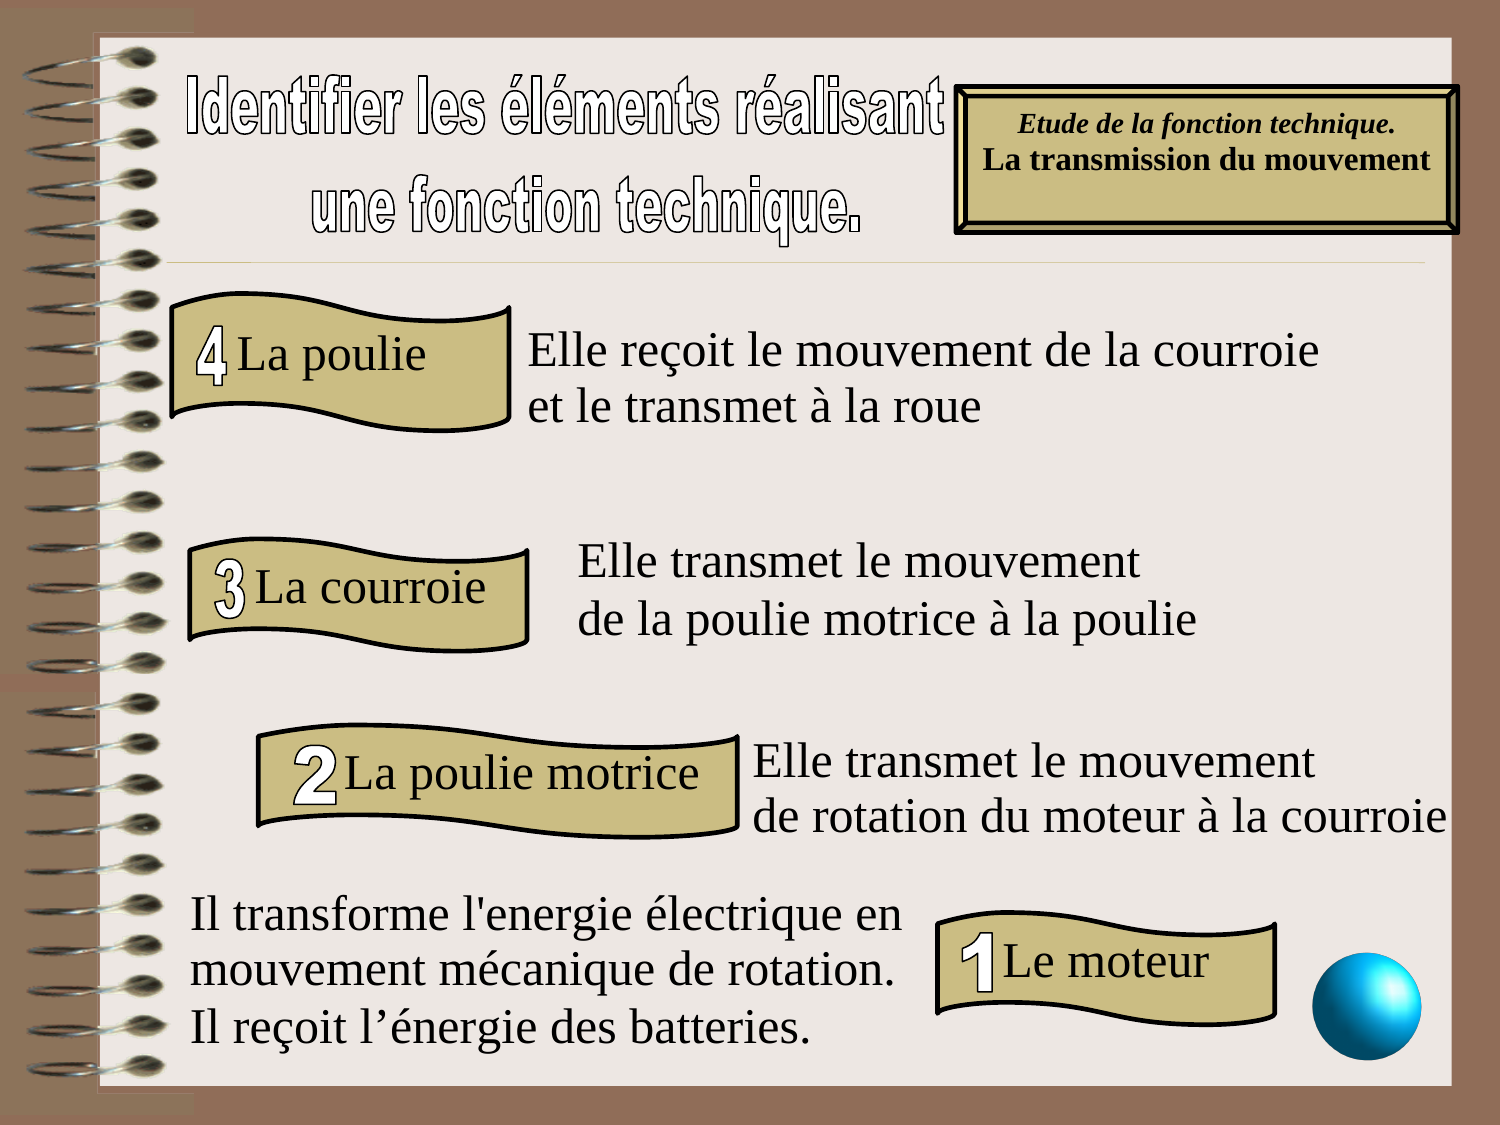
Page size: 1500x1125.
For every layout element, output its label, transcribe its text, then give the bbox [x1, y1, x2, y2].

text_box [869, 90, 896, 135]
text_box [955, 86, 1458, 233]
text_box [617, 90, 645, 135]
text_box [636, 190, 662, 233]
text_box [189, 538, 528, 652]
text_box [545, 90, 572, 135]
text_box [829, 76, 838, 87]
text_box [675, 76, 693, 135]
text_box [815, 76, 824, 133]
text_box [431, 90, 459, 135]
text_box [937, 912, 1275, 1025]
text_box [575, 190, 599, 232]
text_box [763, 190, 789, 247]
text_box [484, 190, 511, 233]
text_box La courroie [239, 551, 474, 627]
text_box [312, 191, 336, 233]
text_box [171, 293, 510, 431]
text_box [750, 191, 760, 232]
text_box [354, 90, 381, 135]
text_box [664, 190, 690, 233]
text_box [419, 76, 427, 133]
text_box [764, 75, 776, 87]
text_box [554, 75, 566, 87]
text_box La poulie motrice [329, 737, 650, 813]
text_box [648, 90, 672, 134]
text_box [694, 90, 719, 135]
text_box [456, 190, 481, 232]
text_box [310, 91, 319, 134]
text_box [850, 216, 859, 232]
text_box [575, 90, 614, 134]
text_box Il transforme l'energie électrique en mouvement mécanique de rotation. Il reçoit l’énergie des batteries. [175, 877, 928, 1048]
text_box [512, 176, 530, 233]
text_box [427, 190, 454, 233]
text_box [474, 581, 480, 589]
text_box [545, 190, 572, 233]
text_box [784, 90, 811, 135]
text_box [501, 90, 529, 135]
text_box [460, 90, 485, 135]
text_box [188, 76, 197, 133]
text_box [898, 90, 923, 134]
text_box Elle transmet le mouvement de rotation du moteur à la courroie [737, 725, 1425, 860]
text_box [289, 76, 307, 135]
text_box [202, 76, 228, 135]
text_box [533, 176, 542, 187]
text_box Elle transmet le mouvement de la poulie motrice à la poulie [562, 525, 1059, 660]
picture [0, 692, 194, 1115]
text_box [693, 176, 718, 232]
text_box [258, 725, 737, 838]
text_box [510, 75, 522, 87]
text_box [926, 76, 944, 135]
text_box [792, 191, 817, 233]
text_box [310, 76, 319, 87]
text_box Le moteur [987, 924, 1227, 1000]
text_box [341, 76, 351, 87]
text_box [341, 190, 365, 232]
text_box [533, 191, 542, 232]
text_box [737, 90, 756, 134]
text_box La poulie [221, 318, 508, 394]
text_box [755, 90, 782, 135]
text_box [384, 90, 403, 134]
text_box [368, 190, 395, 233]
text_box Elle reçoit le mouvement de la courroie et le transmet à la roue [512, 314, 1364, 475]
text_box [261, 90, 286, 134]
picture [0, 8, 194, 674]
text_box [321, 75, 340, 134]
text_box [820, 190, 847, 233]
text_box [829, 91, 838, 134]
text_box [409, 174, 428, 232]
text_box [341, 91, 351, 134]
text_box [722, 190, 746, 232]
text_box Etude de la fonction technique. La transmission du mouvement [965, 96, 1449, 223]
text_box [842, 90, 866, 135]
text_box [231, 90, 258, 135]
text_box [616, 176, 634, 233]
text_box [750, 176, 760, 187]
text_box [532, 76, 541, 133]
